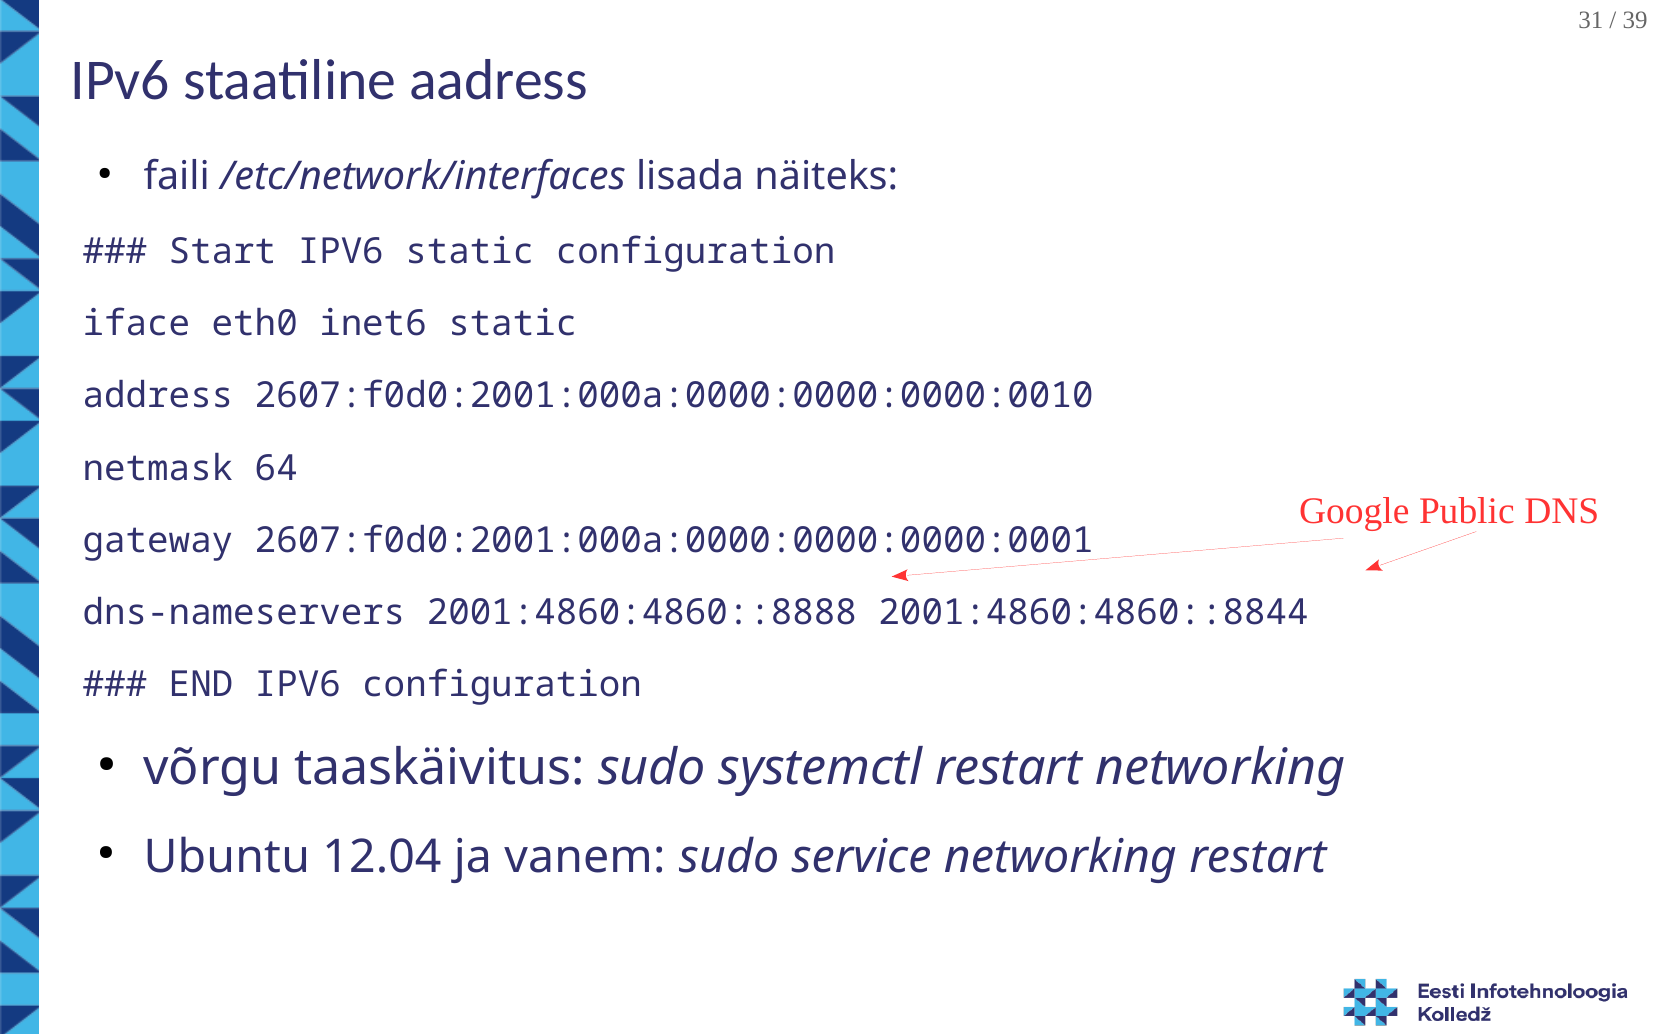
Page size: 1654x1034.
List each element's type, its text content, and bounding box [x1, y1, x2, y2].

title IPv6 staatiline aadress [70, 41, 1630, 130]
list faili /etc/network/interfaces lisada näiteks: ### Start IPV6 static configuration iface eth0 inet6 static address 2607:f0d0:2001:000a:0000:0000:0000:0010 netmask 64 gateway 2607:f0d0:2001:000a:0000:0000:0000:0001 dns-nameservers 2001:4860:4860::8888 2001:4860:4860::8844 ### END IPV6 configuration võrgu taaskäivitus: sudo systemctl restart networking Ubuntu 12.04 ja vanem: sudo service networking restart [82, 147, 1625, 891]
text_box Google Public DNS [1299, 489, 1625, 532]
